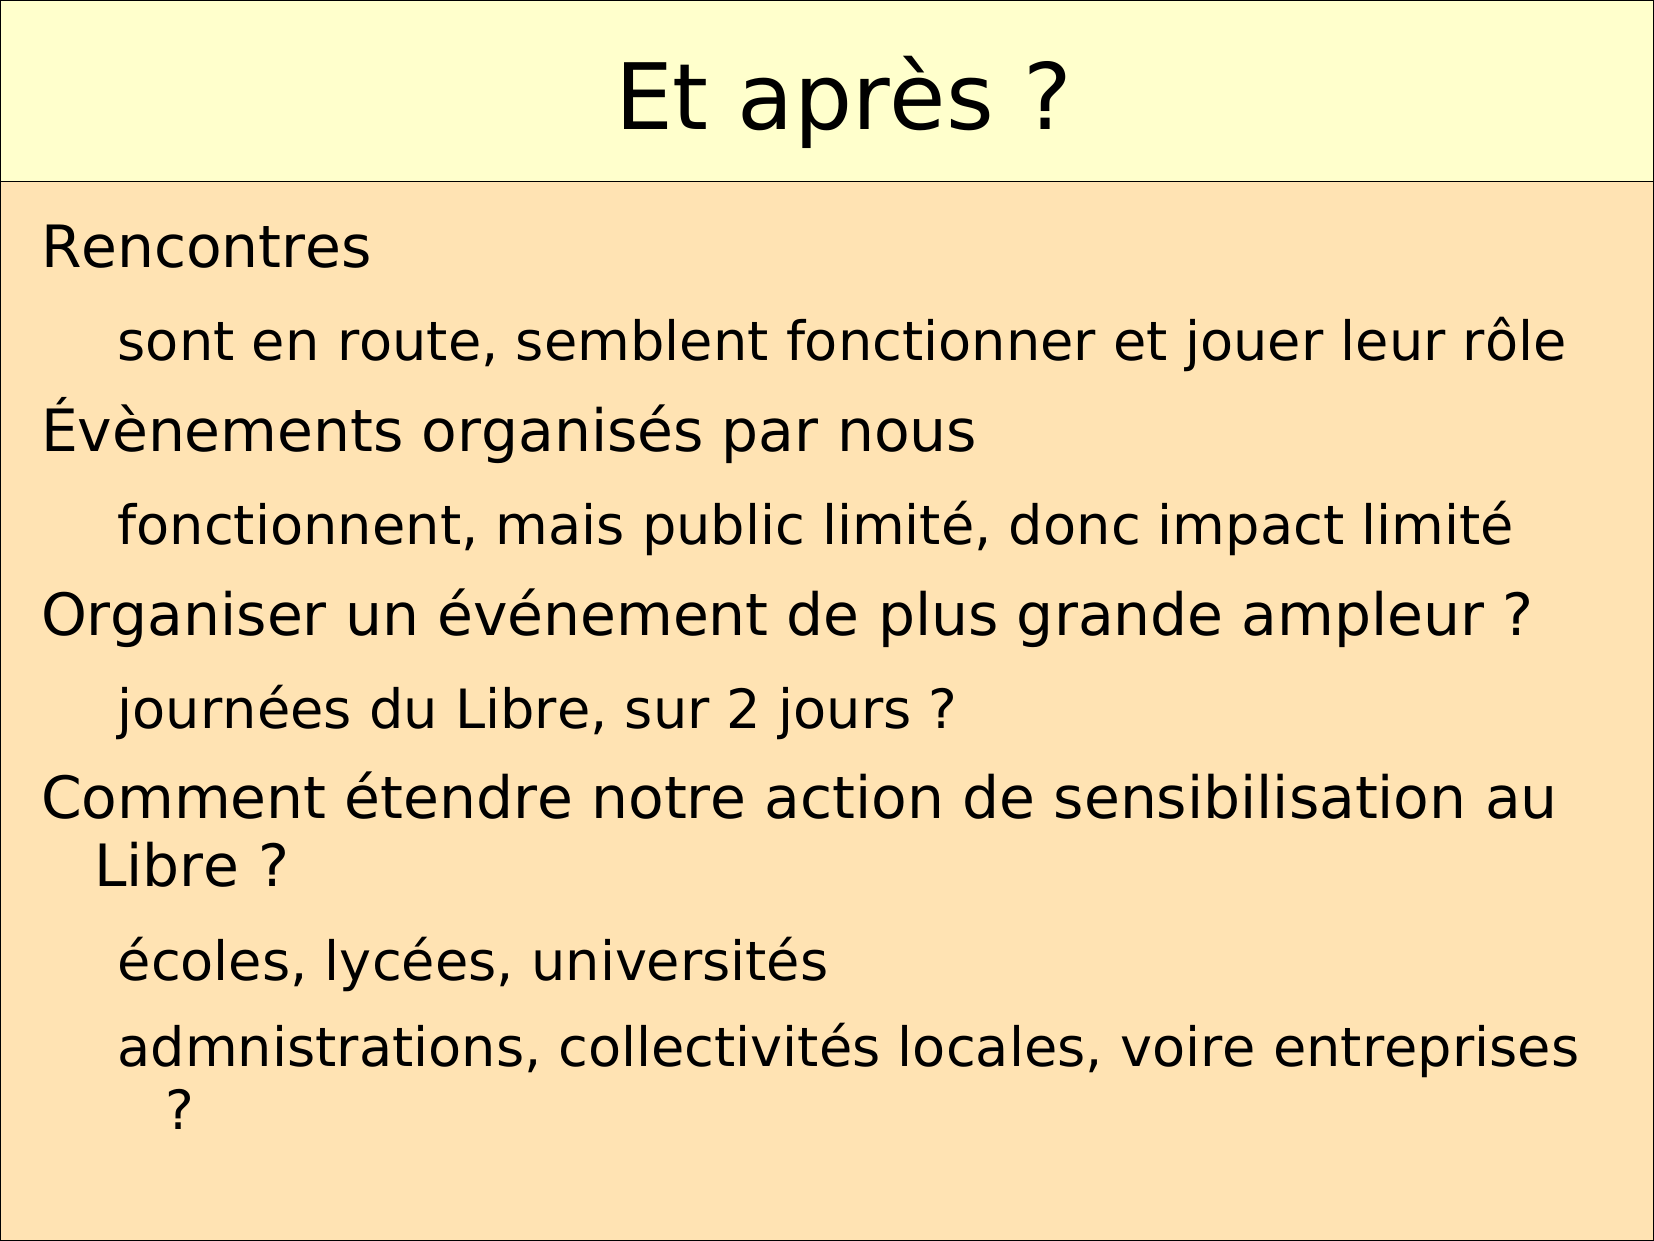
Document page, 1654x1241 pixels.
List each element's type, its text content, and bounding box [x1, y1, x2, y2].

list Rencontres sont en route, semblent fonctionner et jouer leur rôle Évènements organisés par nous fonctionnent, mais public limité, donc impact limité Organiser un événement de plus grande ampleur ? journées du Libre, sur 2 jours ? Comment étendre notre action de sensibilisation au Libre ? écoles, lycées, universités admnistrations, collectivités locales, voire entreprises ? [23, 213, 1596, 1209]
title Et après ? [135, 37, 1552, 158]
